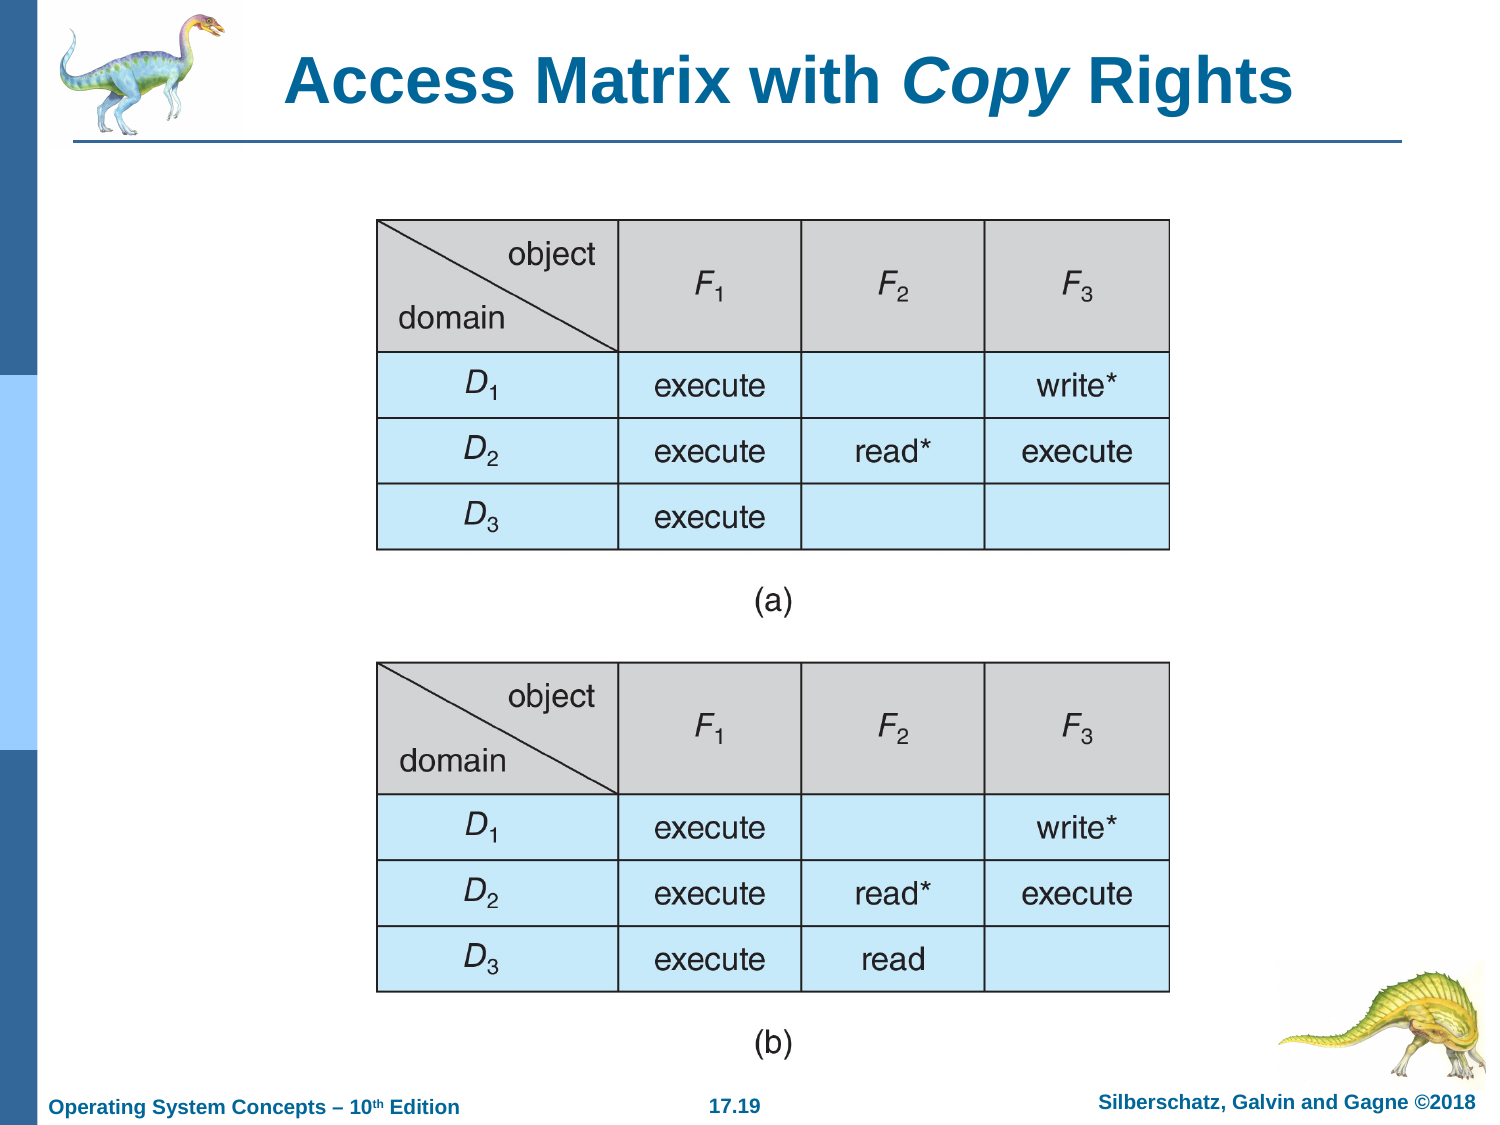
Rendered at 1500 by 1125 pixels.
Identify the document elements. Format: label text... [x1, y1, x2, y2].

picture [376, 219, 1170, 1060]
picture [1415, 1094, 1423, 1099]
picture [46, 0, 243, 149]
picture [1275, 959, 1486, 1090]
title Access Matrix with Copy Rights [153, 29, 1425, 125]
